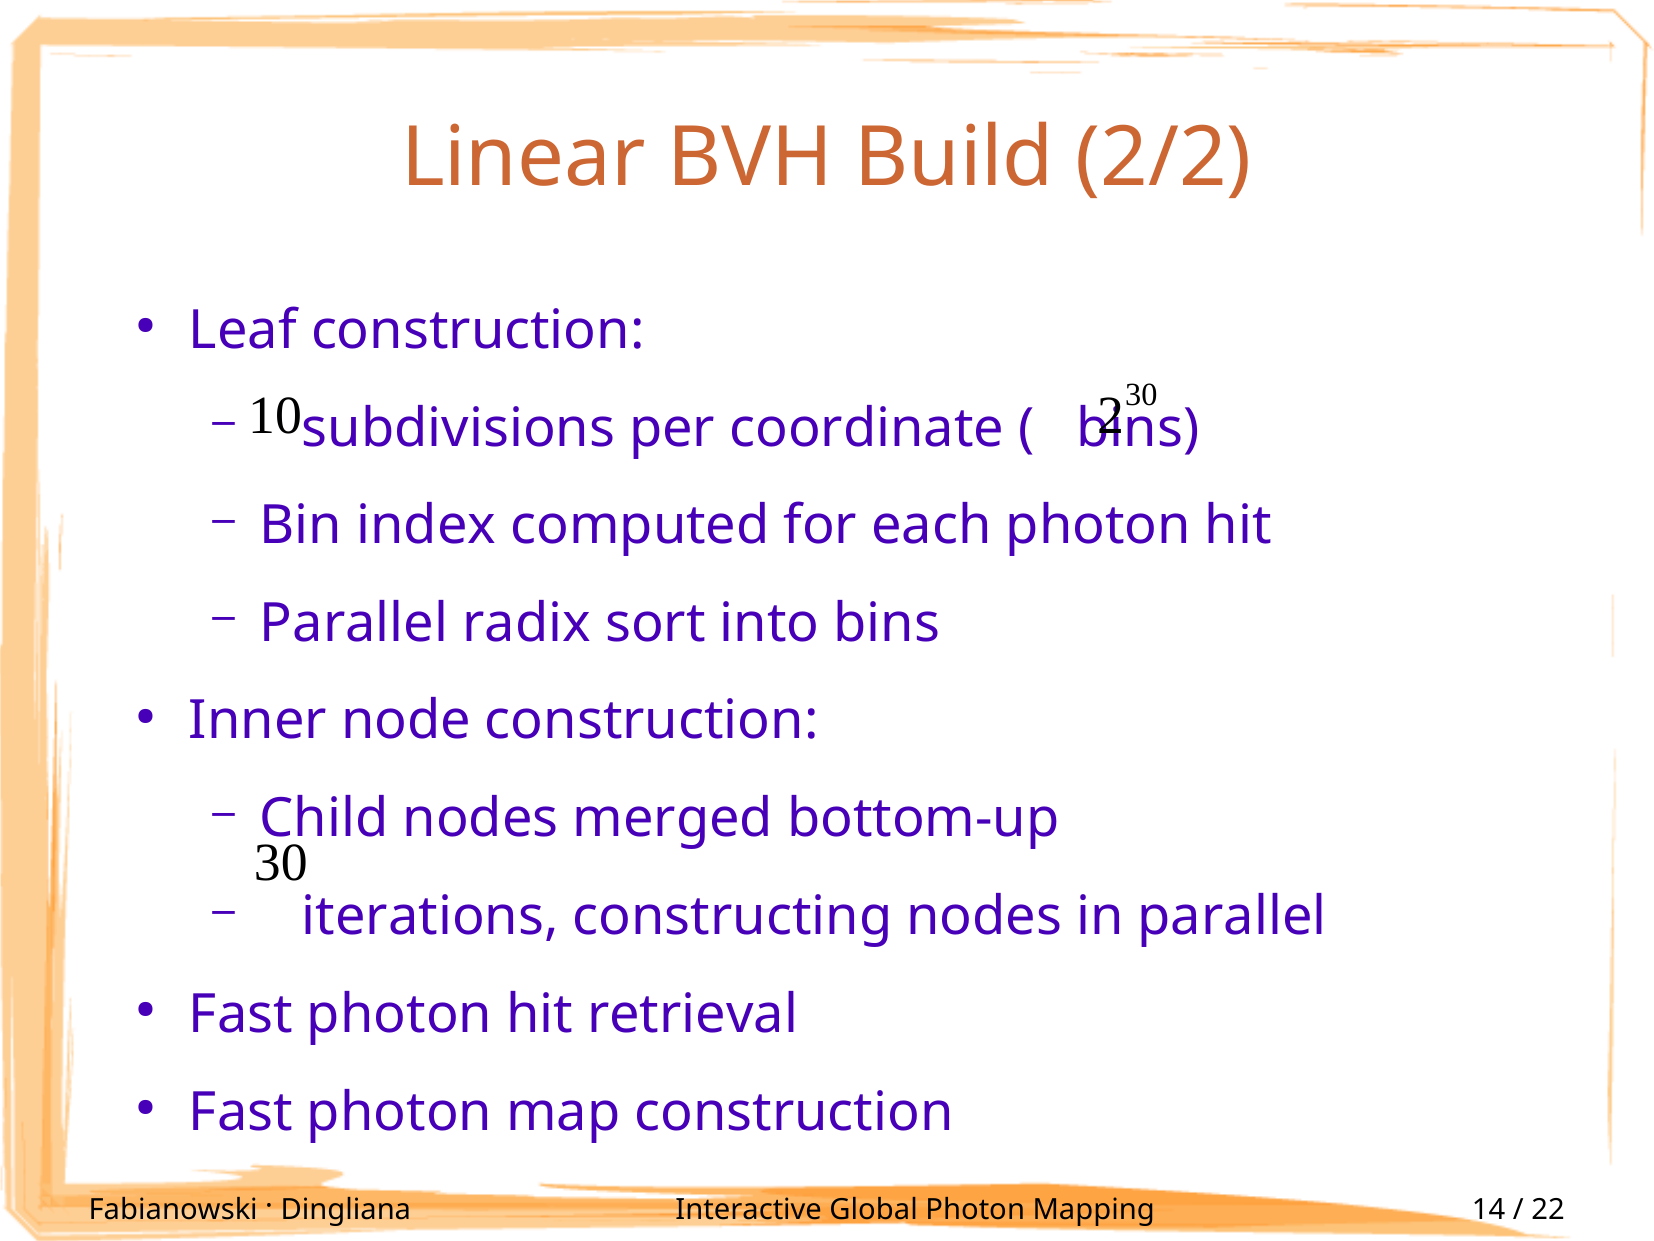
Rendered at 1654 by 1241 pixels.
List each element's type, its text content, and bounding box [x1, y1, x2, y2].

list Leaf construction: subdivisions per coordinate ( bins) Bin index computed for each photon hit Parallel radix sort into bins Inner node construction: Child nodes merged bottom-up iterations, constructing nodes in parallel Fast photon hit retrieval Fast photon map construction [118, 290, 1571, 1075]
chart [248, 385, 308, 446]
title Linear BVH Build (2/2) [82, 49, 1571, 257]
chart [1095, 377, 1164, 445]
picture [0, 0, 1654, 1241]
chart [253, 832, 315, 892]
